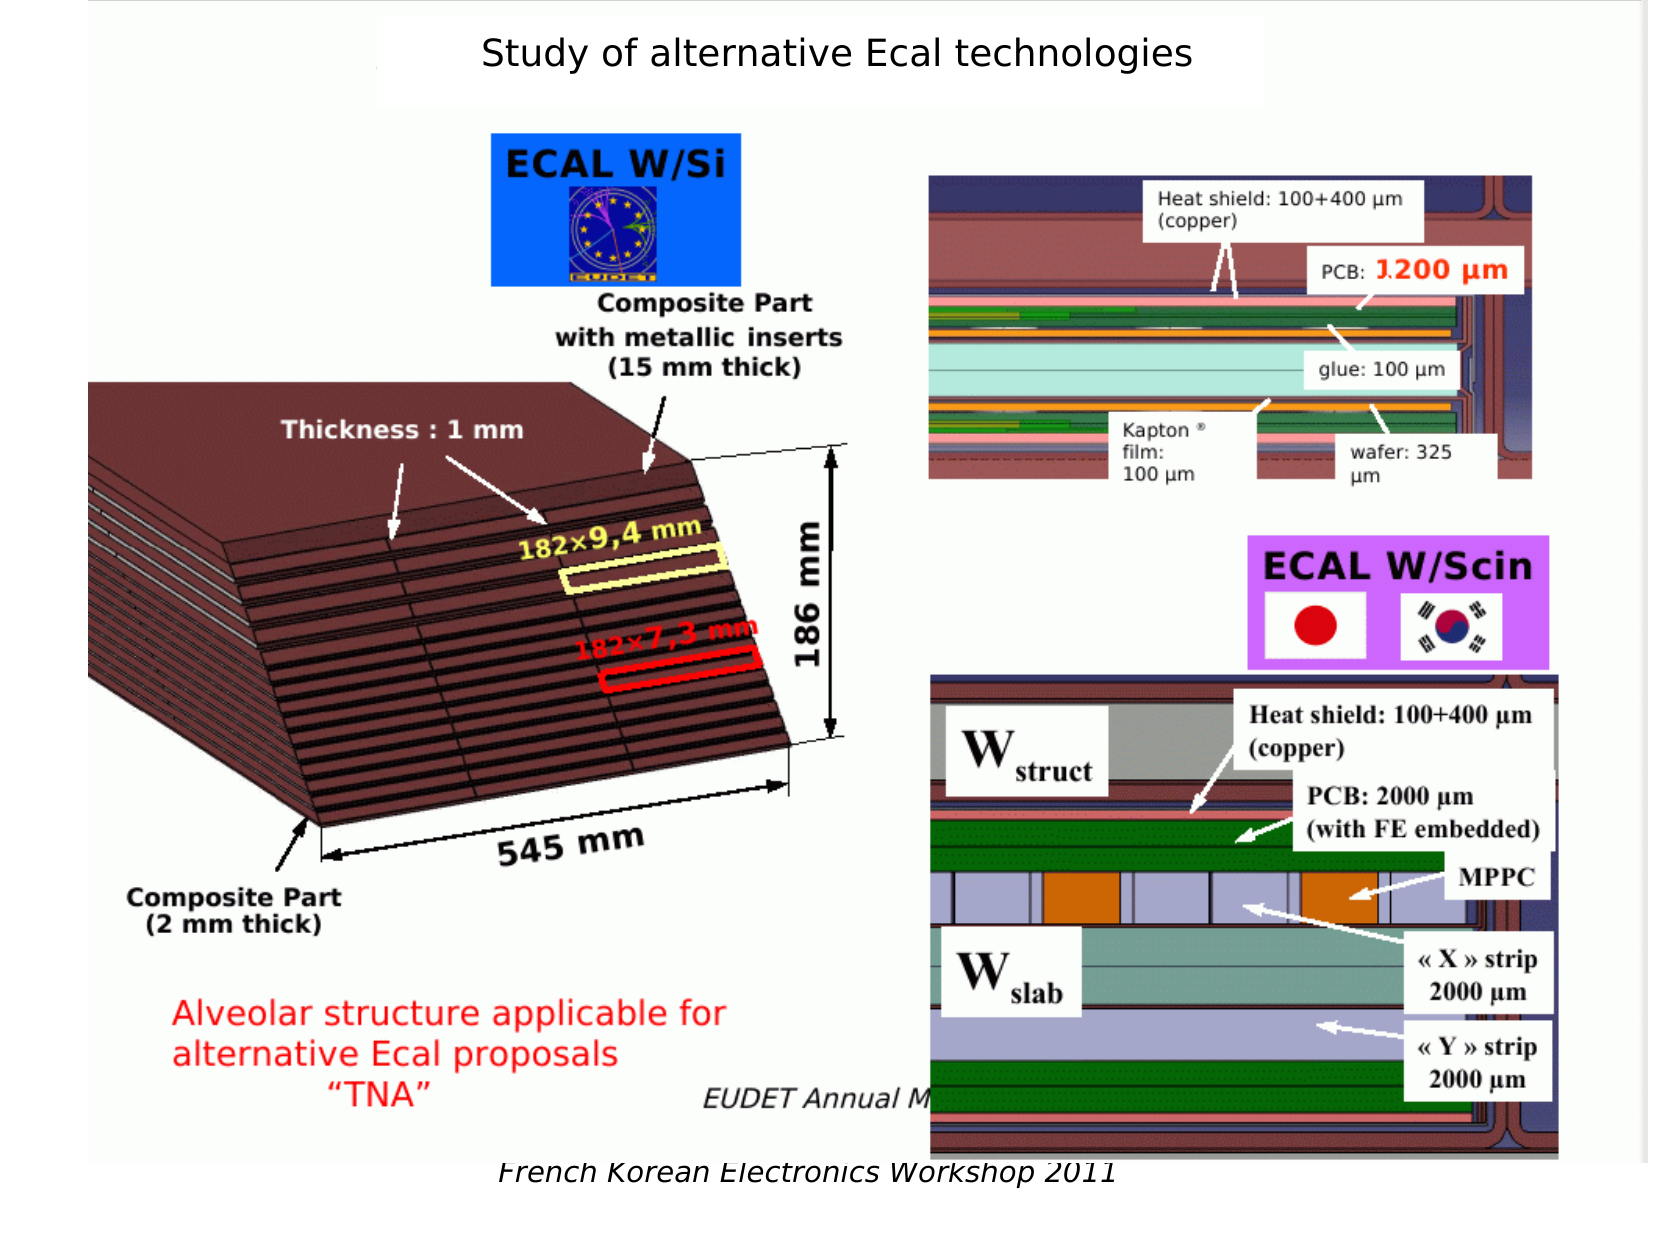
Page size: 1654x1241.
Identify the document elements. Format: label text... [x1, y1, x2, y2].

picture [88, 0, 1648, 1163]
text_box [377, 17, 1264, 107]
text_box Study of alternative Ecal technologies [466, 23, 1208, 83]
